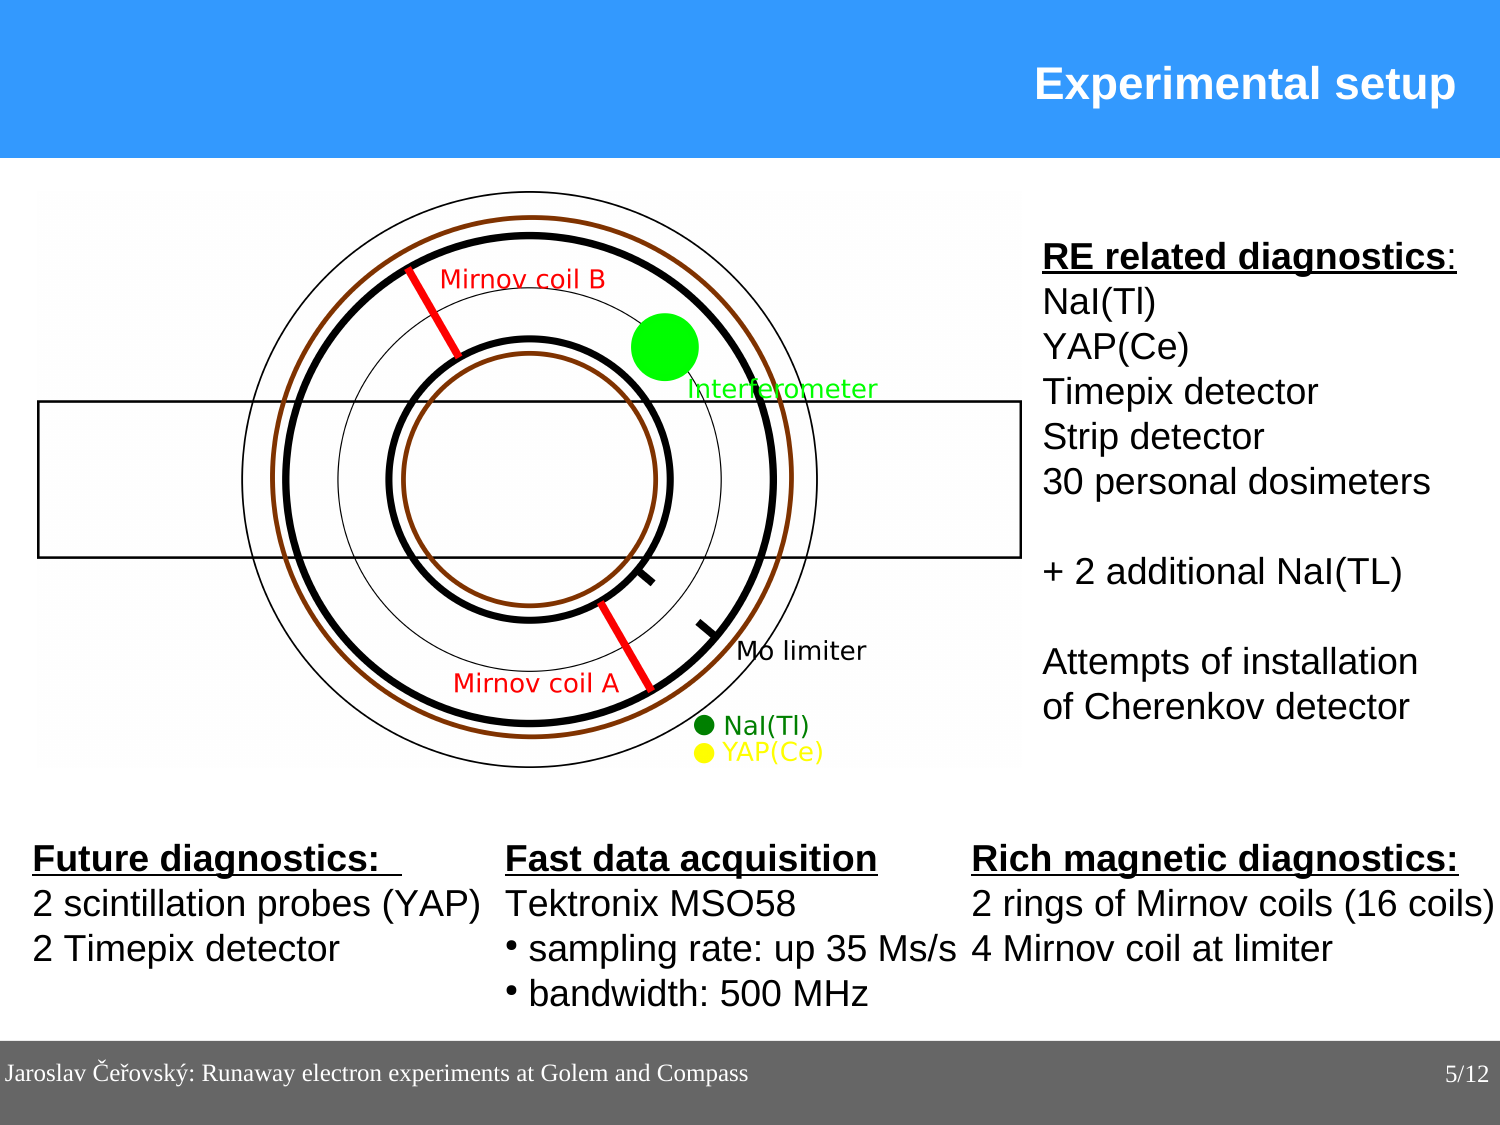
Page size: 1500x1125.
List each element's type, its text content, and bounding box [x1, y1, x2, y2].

text_box Fast data acquisition Tektronix MSO58 sampling rate: up 35 Ms/s bandwidth: 500 MHz [490, 826, 975, 1022]
text_box RE related diagnostics: NaI(Tl) YAP(Ce) Timepix detector Strip detector 30 personal dosimeters + 2 additional NaI(TL) Attempts of installation of Cherenkov detector [1027, 224, 1500, 826]
picture [37, 191, 1022, 768]
text_box Rich magnetic diagnostics: 2 rings of Mirnov coils (16 coils) 4 Mirnov coil at limiter [975, 826, 1500, 977]
text_box Experimental setup [825, 54, 1483, 108]
text_box Future diagnostics: 2 scintillation probes (YAP) 2 Timepix detector [17, 826, 502, 977]
text_box [60, 210, 1456, 826]
